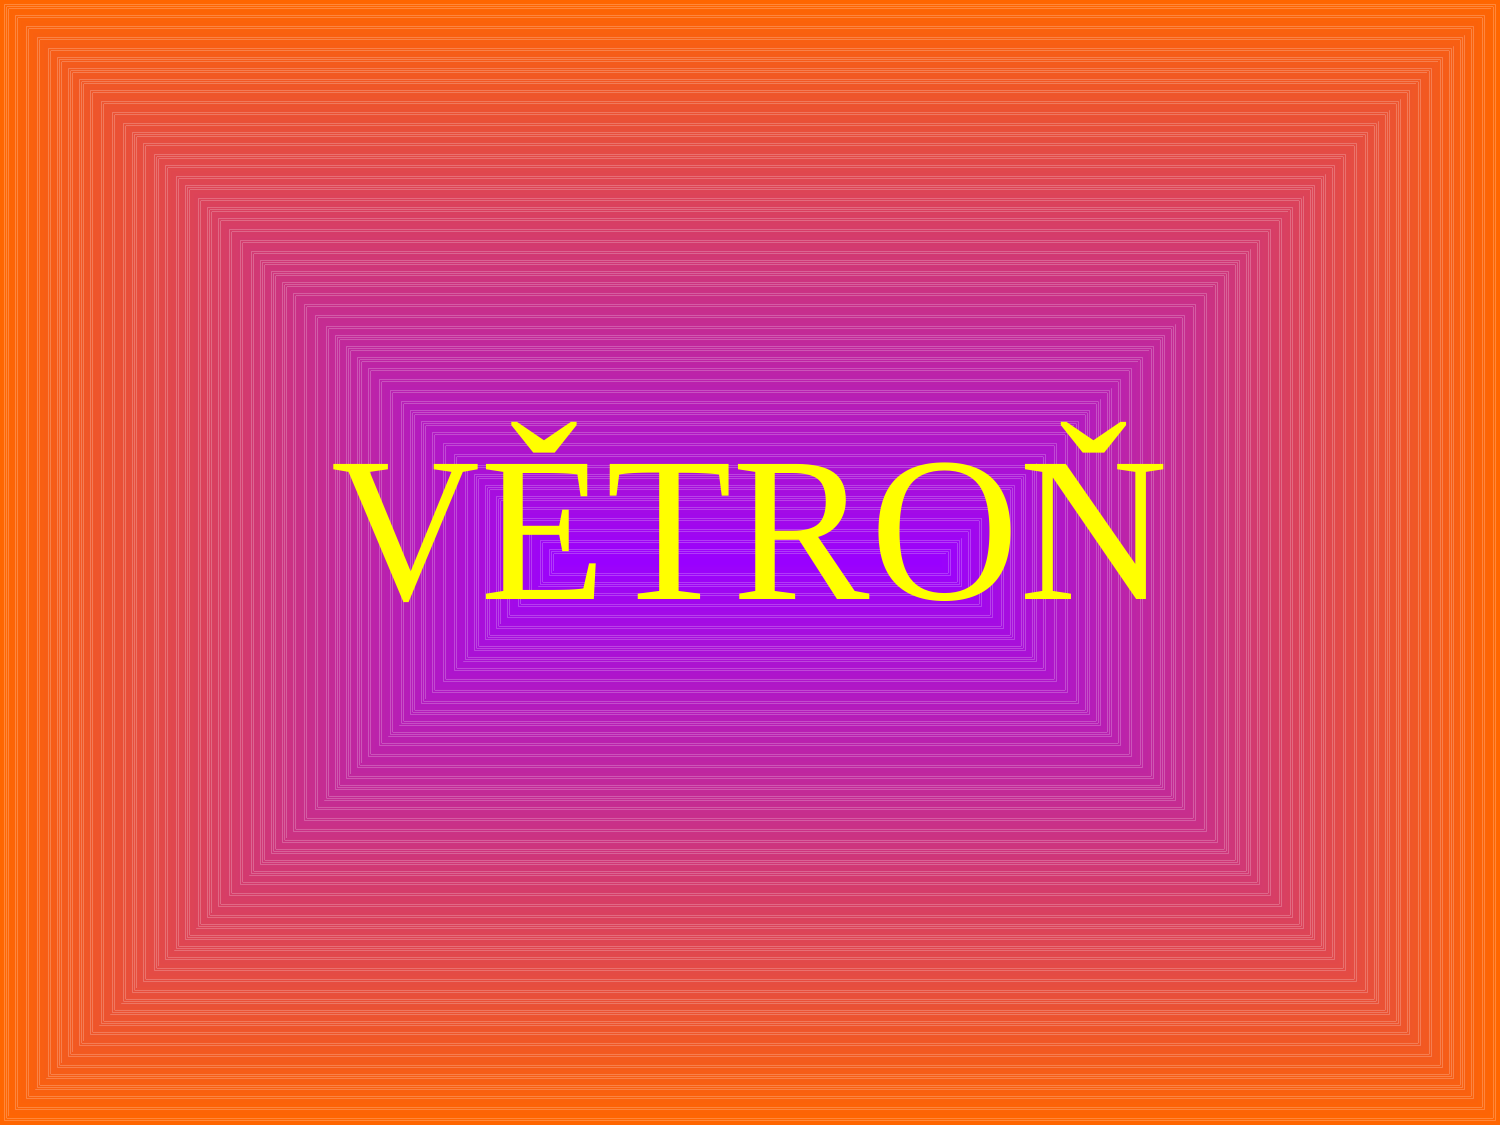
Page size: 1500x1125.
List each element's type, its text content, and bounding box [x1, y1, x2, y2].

text_box VĚTROŇ [0, 385, 1500, 649]
